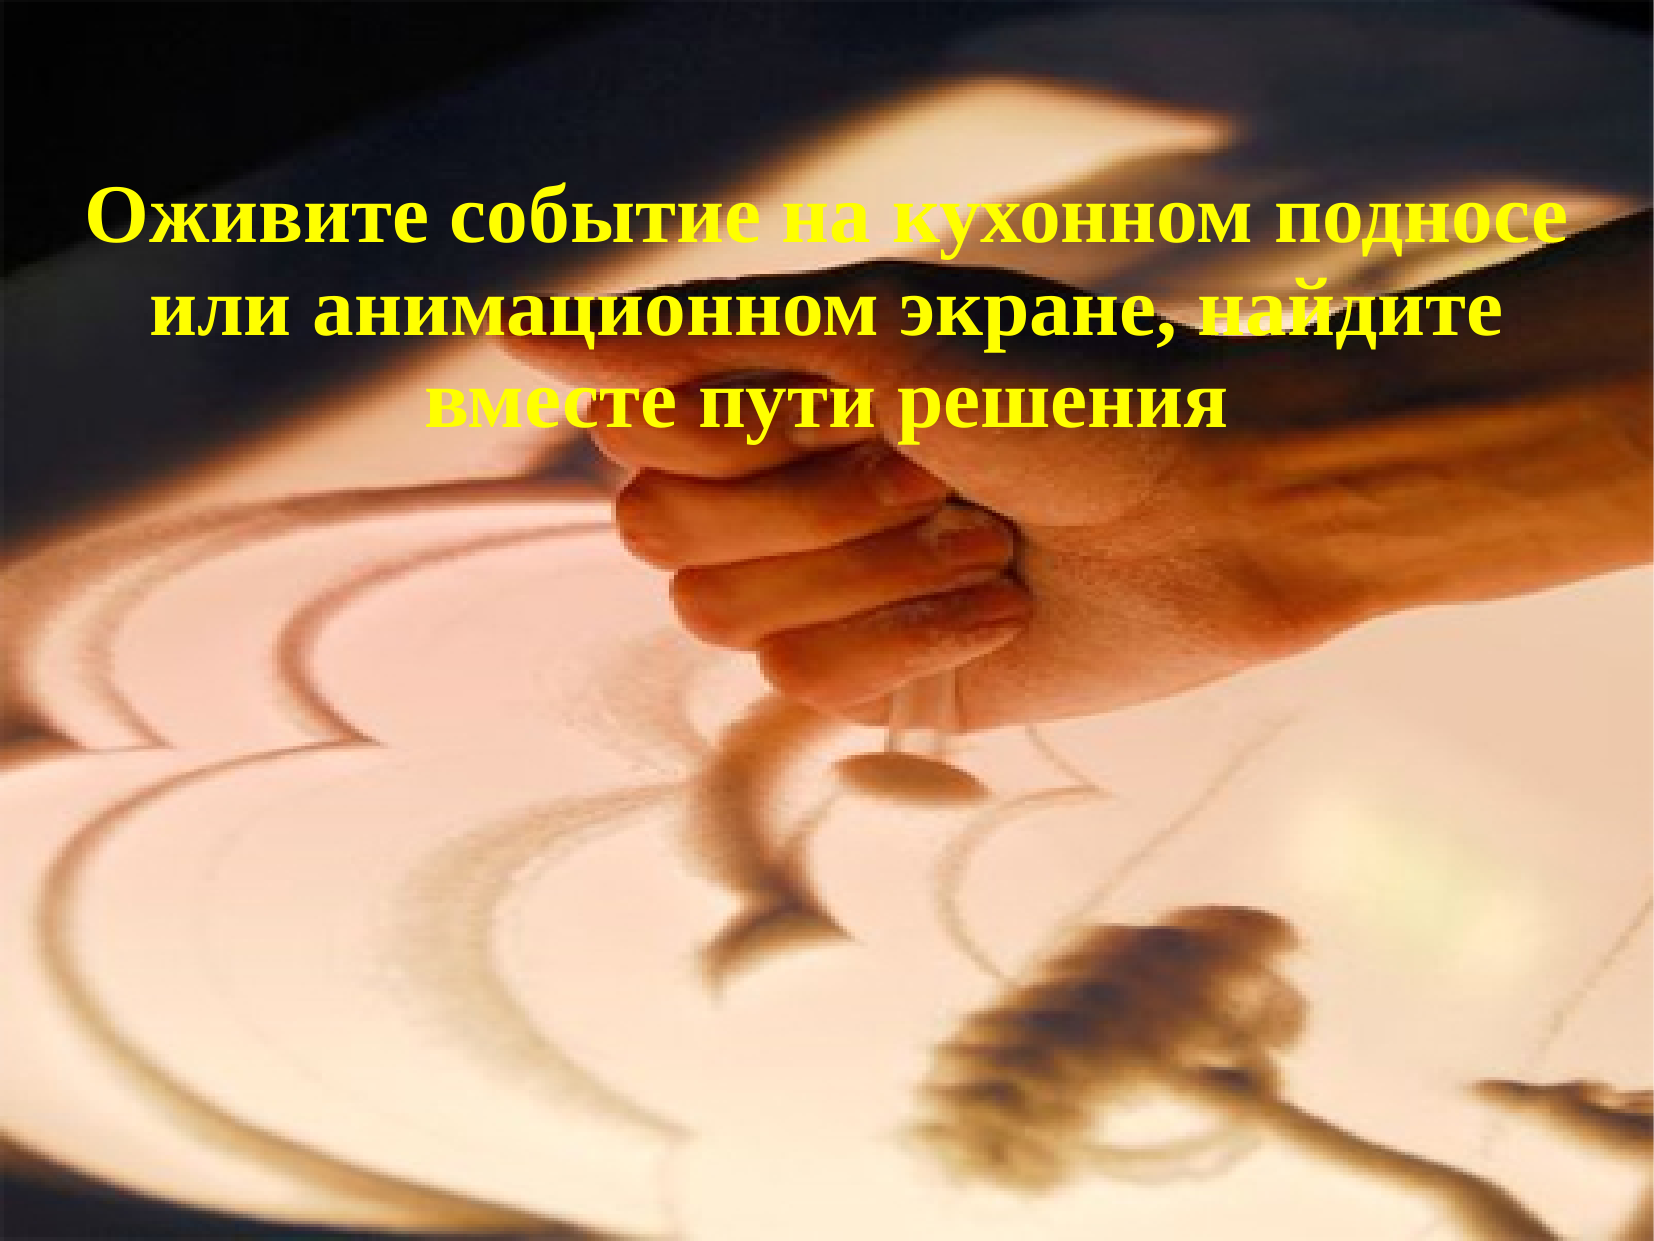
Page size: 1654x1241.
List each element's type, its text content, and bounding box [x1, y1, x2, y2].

picture [0, 0, 1654, 1241]
text_box Оживите событие на кухонном подносе или анимационном экране, найдите вместе пути решения [60, 68, 1594, 454]
